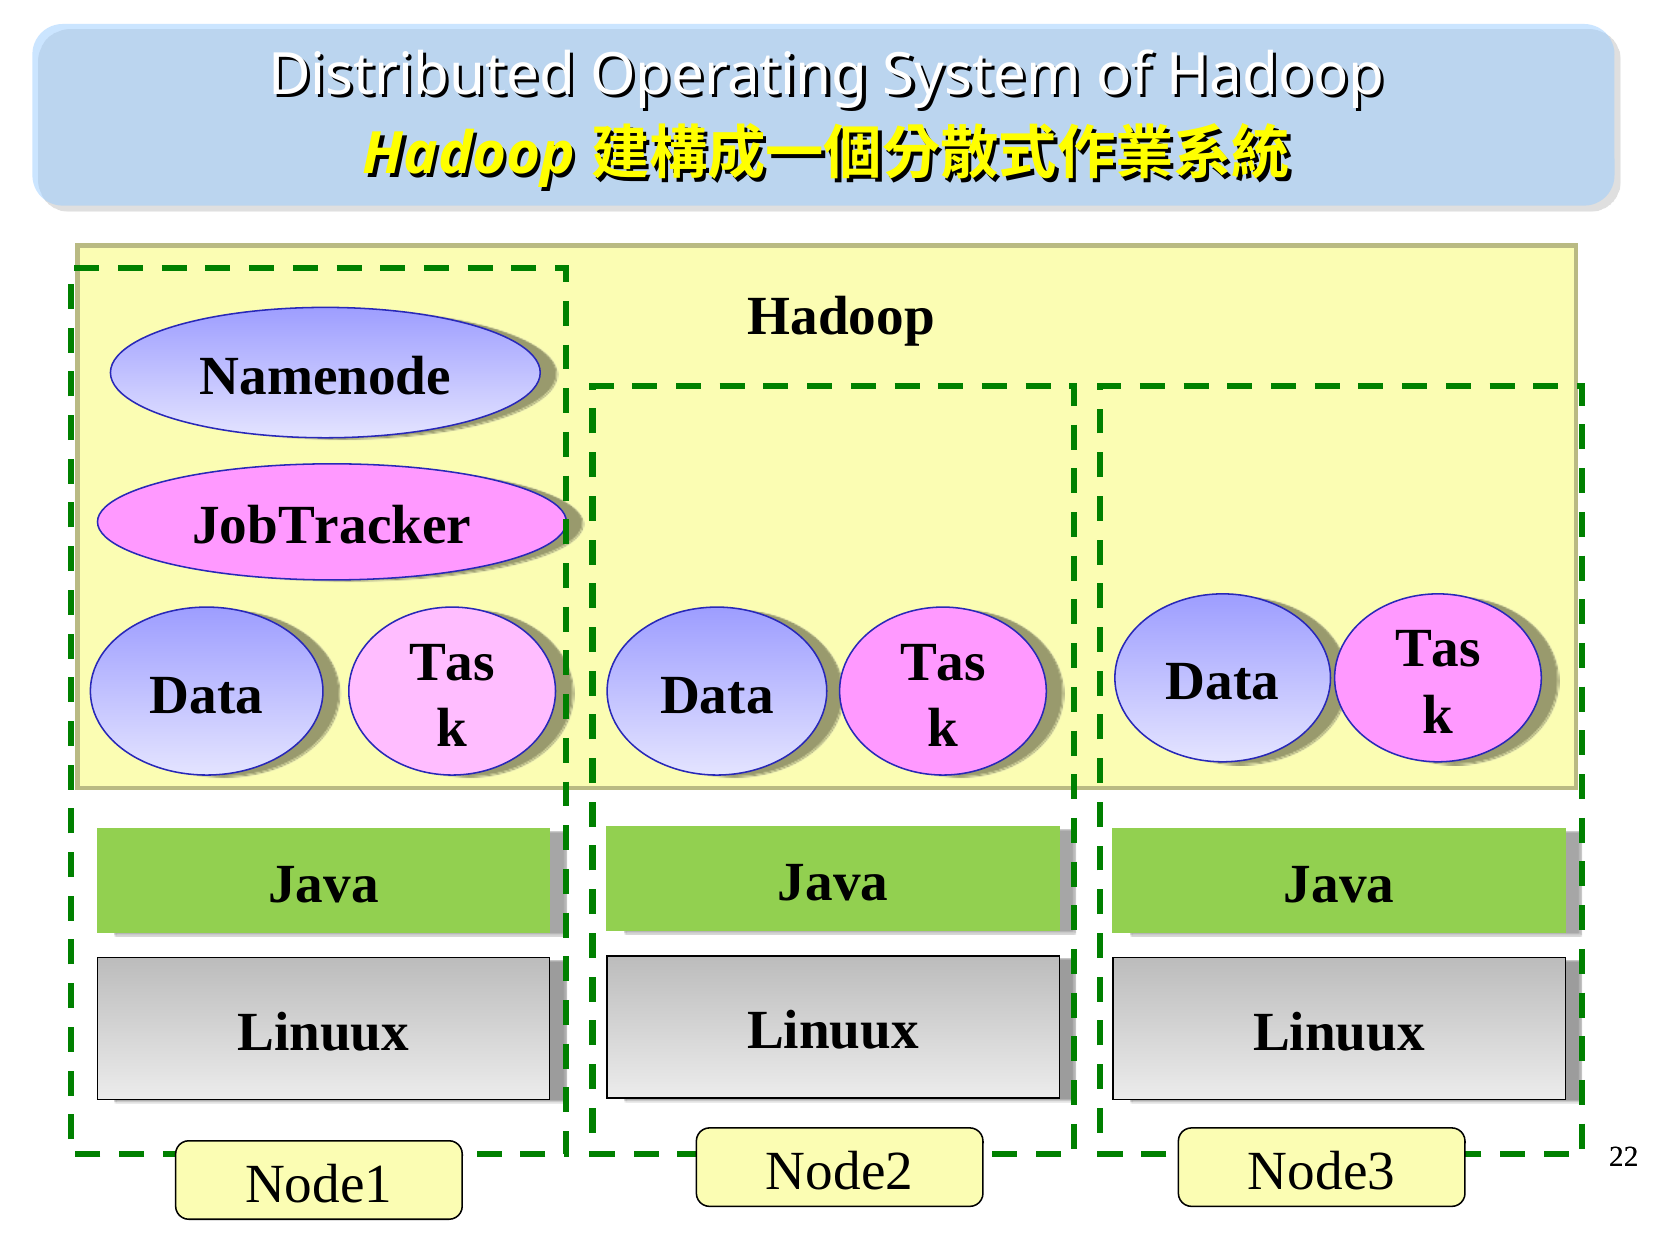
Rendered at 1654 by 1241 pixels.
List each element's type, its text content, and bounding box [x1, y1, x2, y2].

text_box Task [348, 607, 556, 776]
text_box JobTracker [97, 463, 567, 580]
text_box Task [839, 607, 1047, 776]
text_box Node1 [175, 1140, 463, 1220]
text_box [32, 23, 1615, 206]
text_box <編號> [1460, 1129, 1654, 1213]
text_box Data [90, 607, 323, 776]
title Distributed Operating System of Hadoop Hadoop建構成一個分散式作業系統 [123, 34, 1530, 191]
text_box Linuux [1113, 957, 1566, 1100]
text_box Java [1113, 828, 1566, 932]
text_box Node2 [696, 1127, 983, 1207]
text_box Linuux [607, 955, 1060, 1098]
text_box [77, 245, 1577, 789]
text_box Namenode [110, 307, 541, 438]
text_box Linuux [97, 957, 550, 1100]
text_box Hadoop [555, 271, 1128, 353]
text_box Data [607, 607, 827, 776]
text_box Task [1334, 593, 1542, 762]
text_box Java [97, 828, 550, 932]
text_box Data [1114, 593, 1331, 762]
text_box Java [607, 826, 1060, 931]
text_box Node3 [1178, 1127, 1465, 1207]
